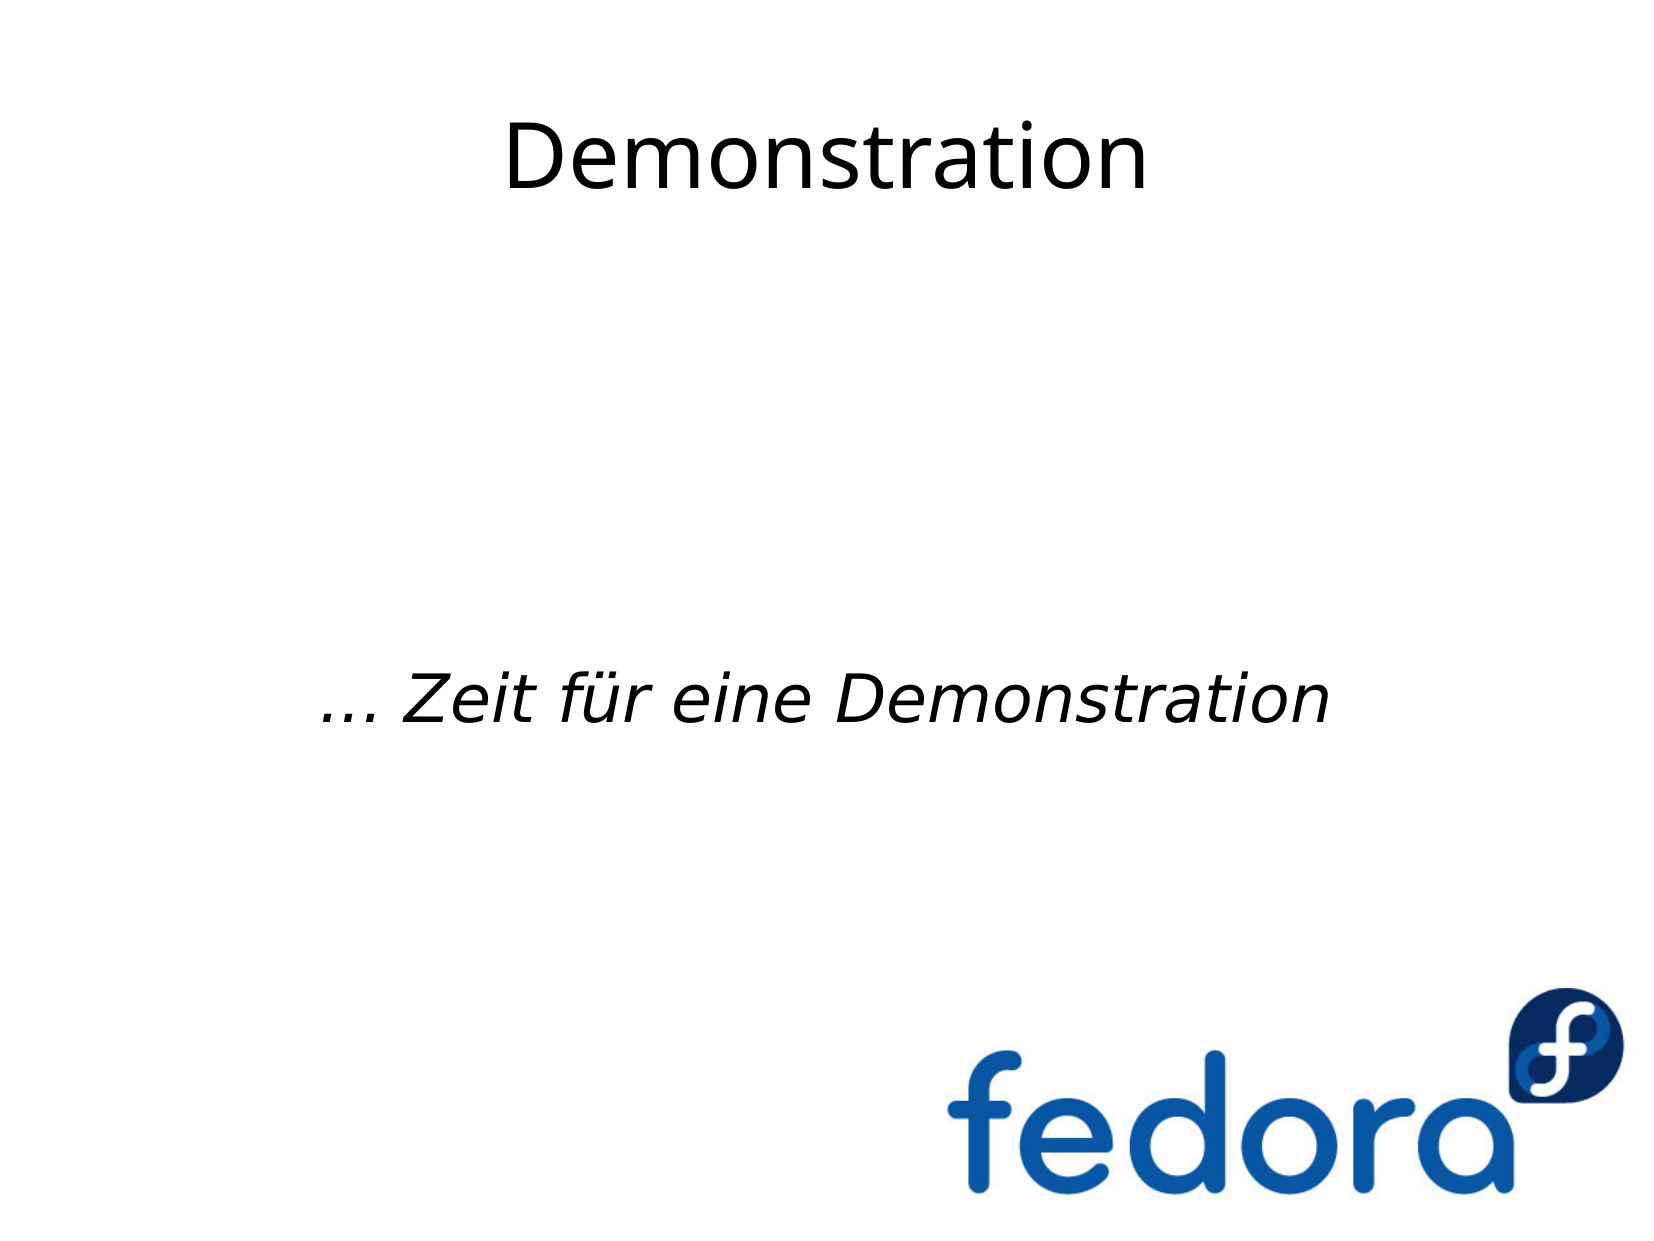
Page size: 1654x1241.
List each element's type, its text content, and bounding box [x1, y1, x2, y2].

subtitle ... Zeit für eine Demonstration [82, 290, 1571, 1109]
title Demonstration [82, 49, 1571, 257]
picture [925, 967, 1639, 1223]
